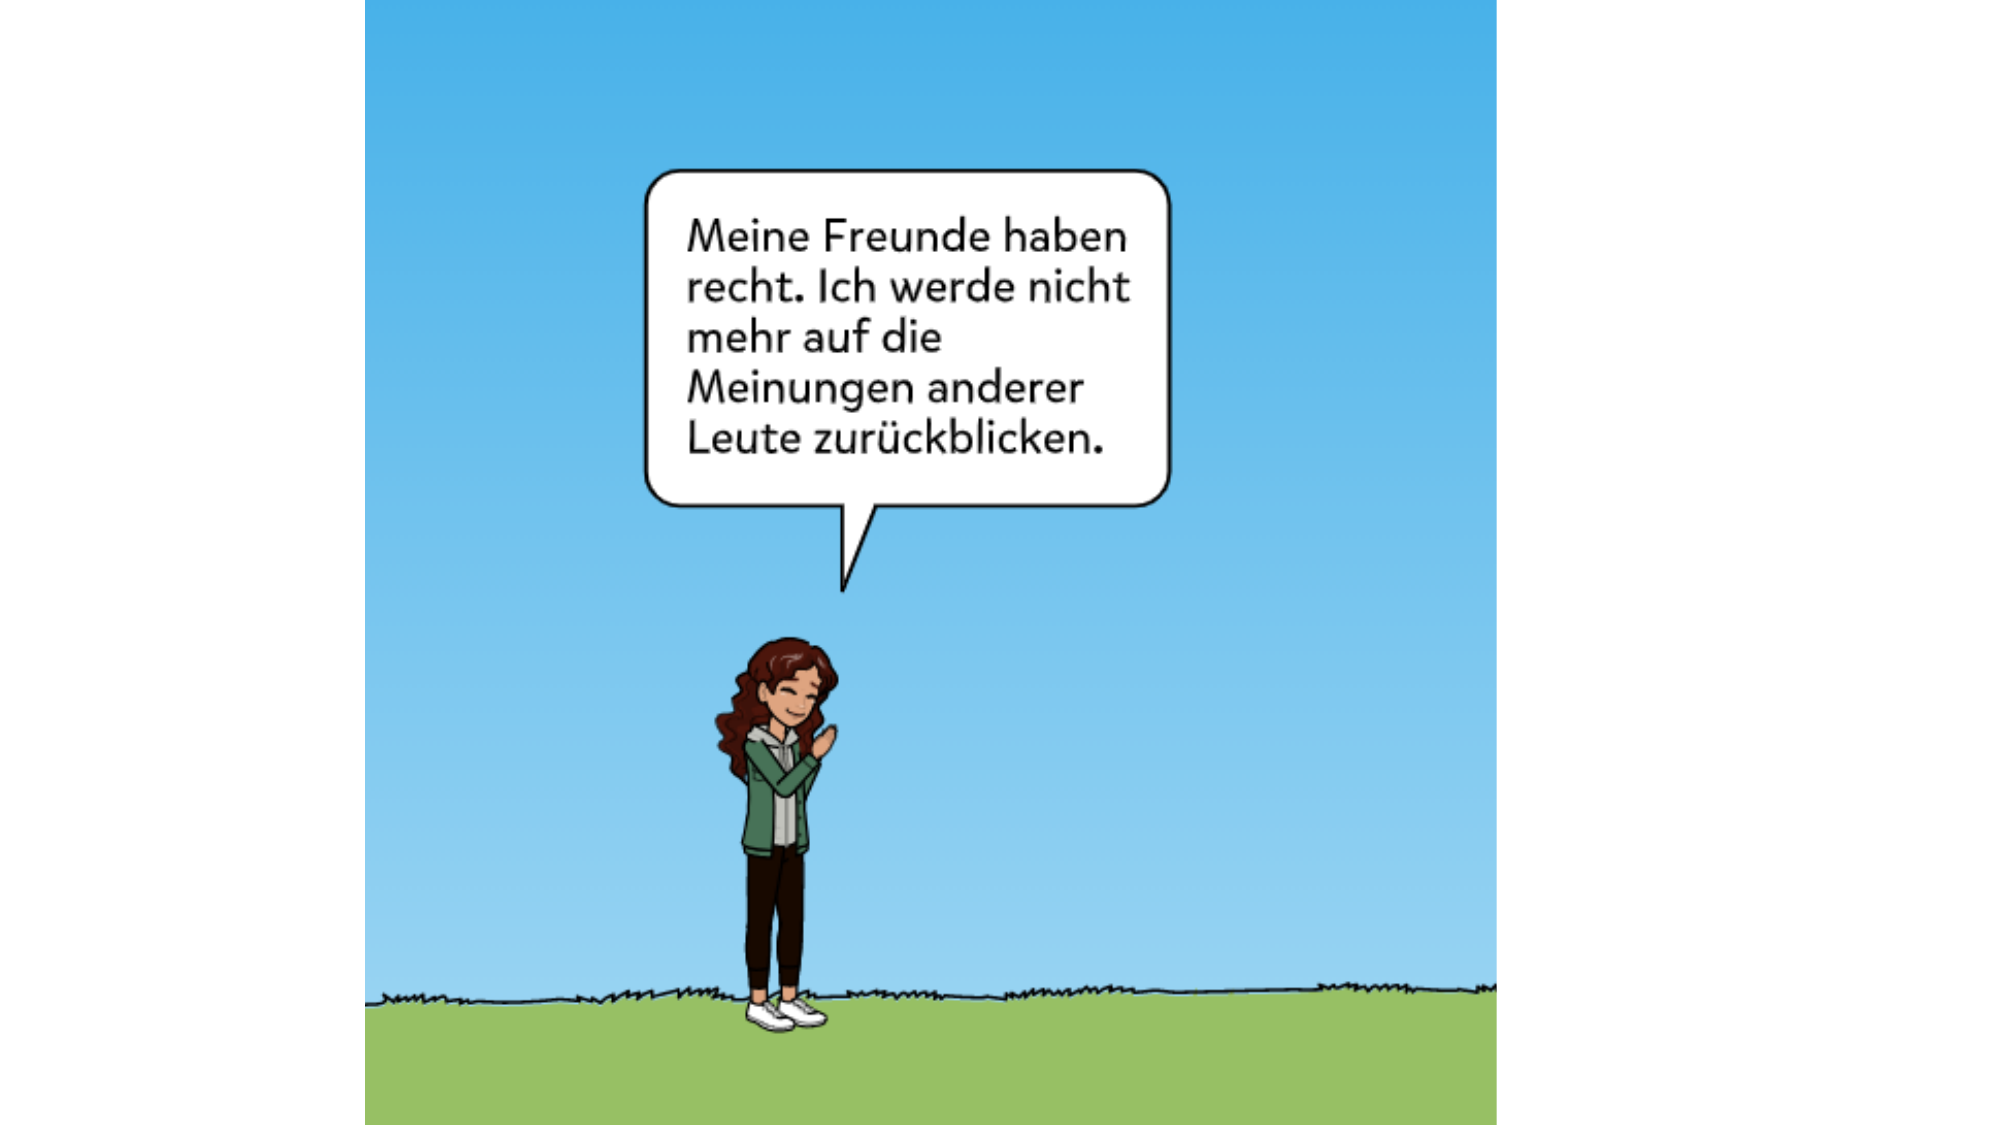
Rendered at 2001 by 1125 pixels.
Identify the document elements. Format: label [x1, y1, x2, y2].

picture [365, 0, 1497, 1125]
